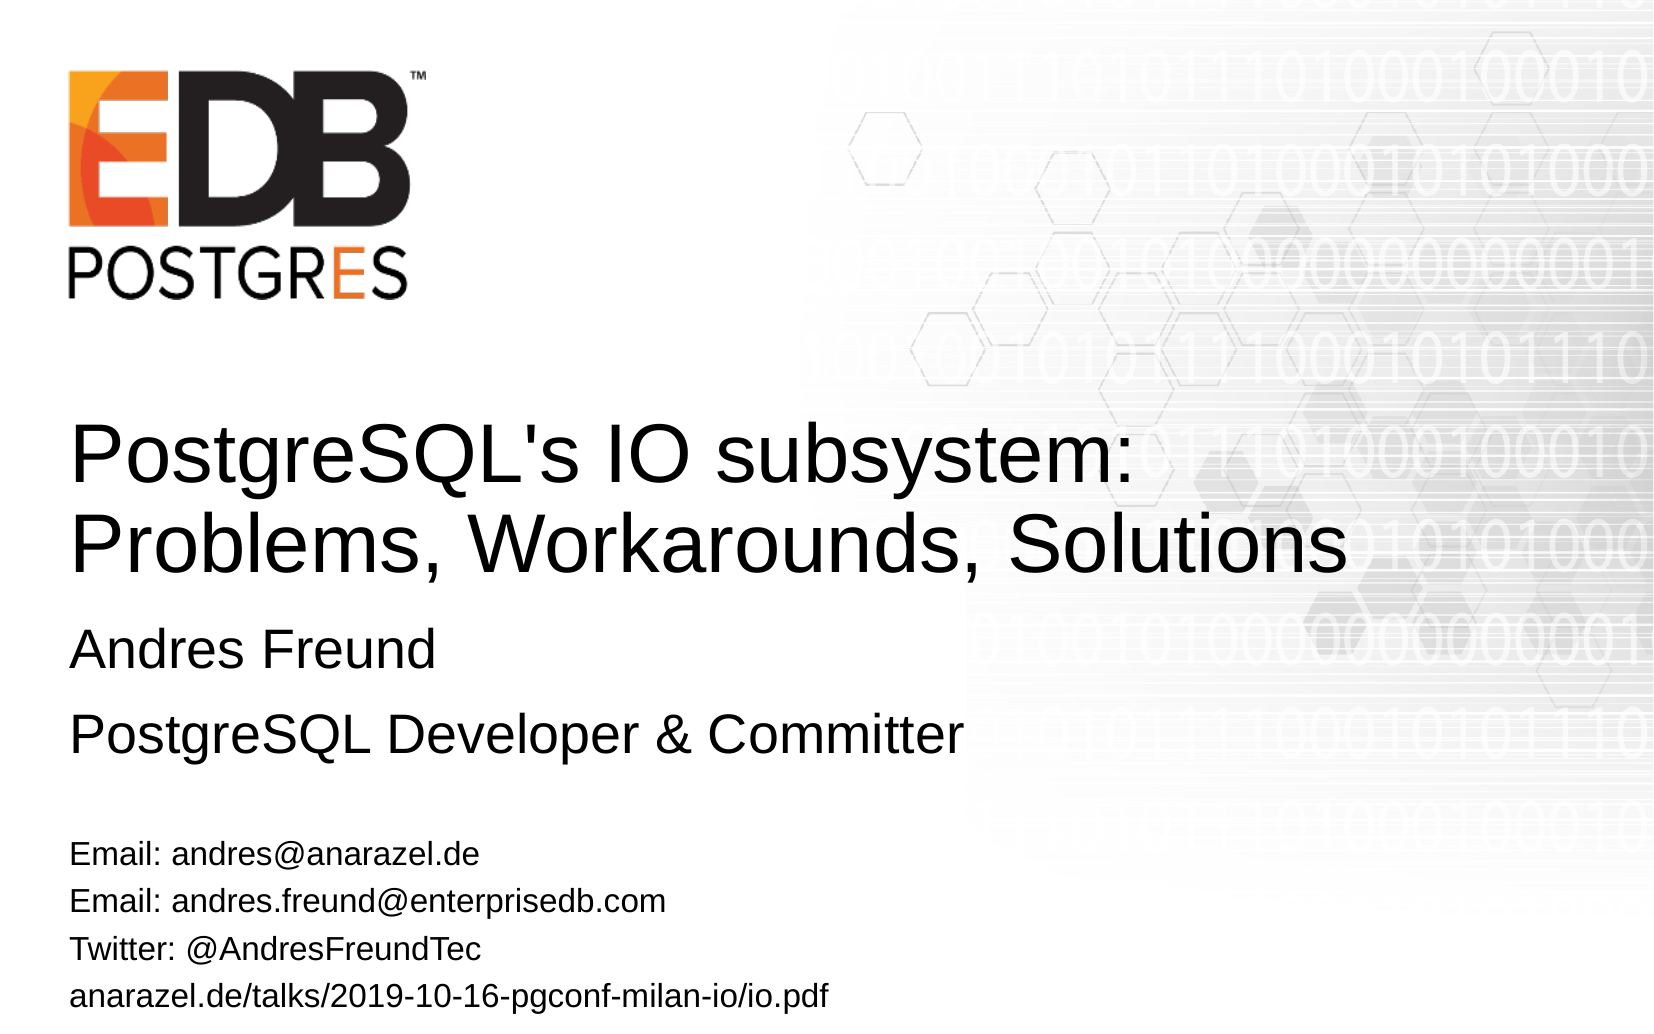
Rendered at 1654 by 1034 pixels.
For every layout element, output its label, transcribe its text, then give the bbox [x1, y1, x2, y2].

list Email: andres@anarazel.de Email: andres.freund@enterprisedb.com Twitter: @AndresFreundTec anarazel.de/talks/2019-10-16-pgconf-milan-io/io.pdf [54, 825, 1275, 973]
picture [14, 15, 426, 300]
list Andres Freund PostgreSQL Developer & Committer [54, 613, 1275, 752]
title PostgreSQL's IO subsystem: Problems, Workarounds, Solutions [55, 403, 1381, 609]
